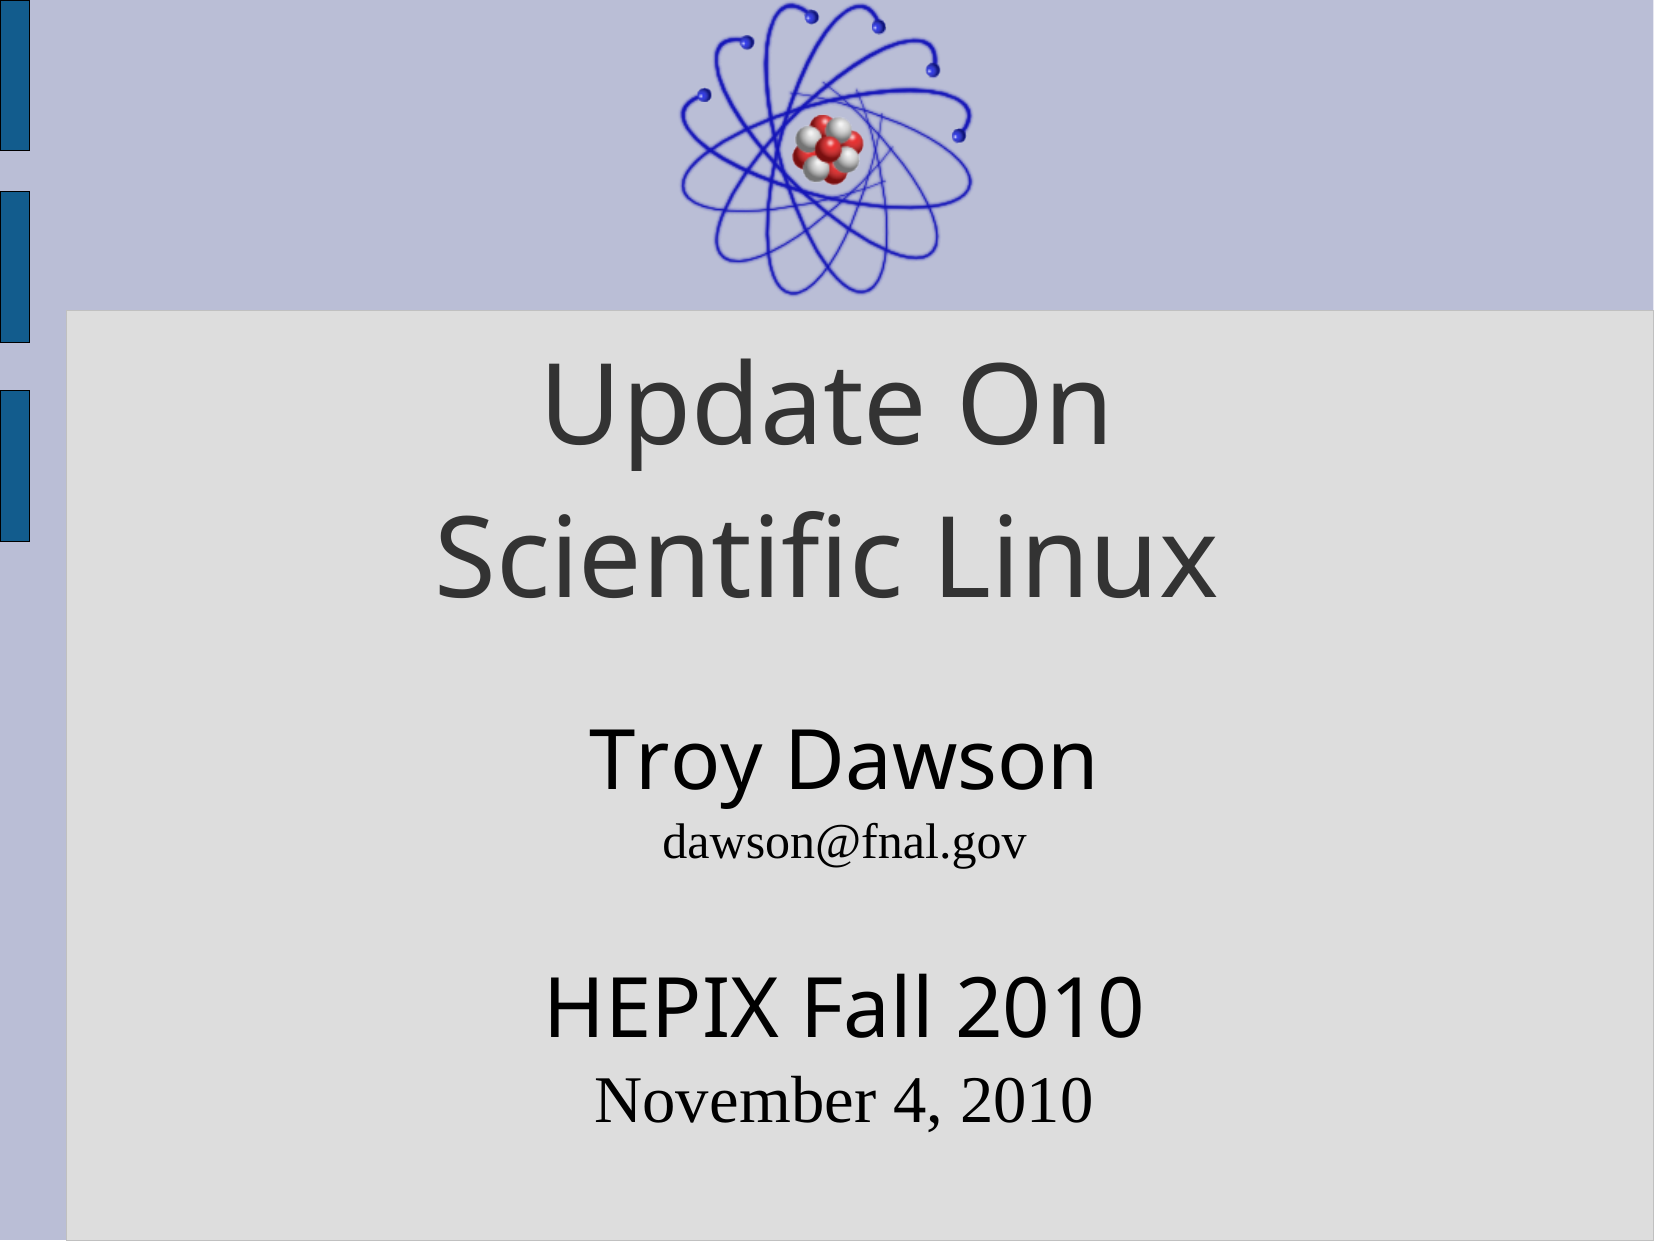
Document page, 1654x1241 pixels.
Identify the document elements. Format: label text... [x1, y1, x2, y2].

title Update On Scientific Linux [82, 346, 1571, 609]
subtitle Troy Dawson dawson@fnal.gov HEPIX Fall 2010 November 4, 2010 [82, 675, 1571, 1163]
picture [676, 0, 977, 301]
